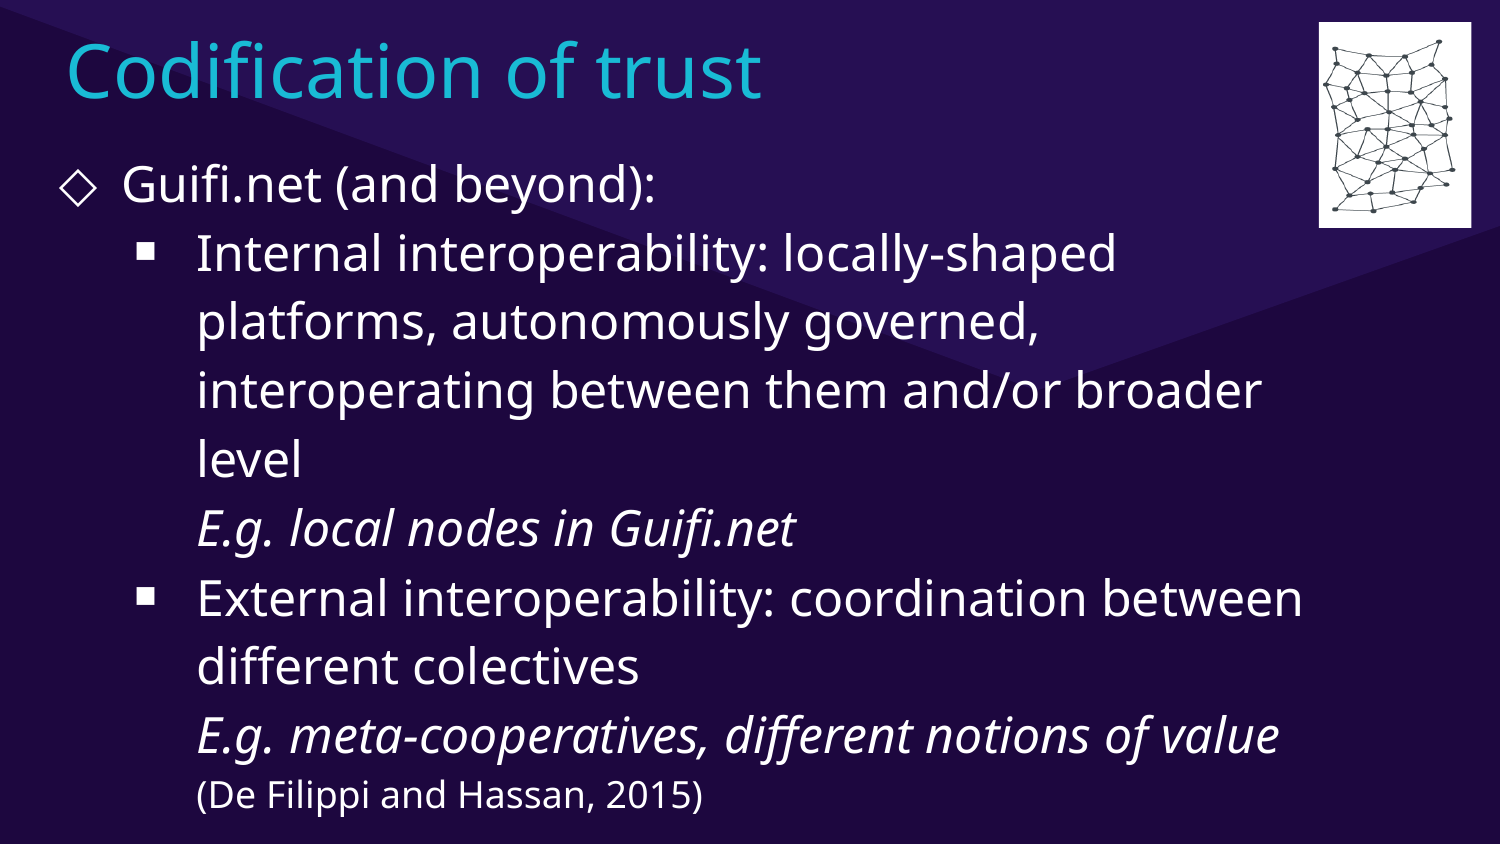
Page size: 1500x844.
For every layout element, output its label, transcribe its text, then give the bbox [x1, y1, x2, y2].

list Guifi.net (and beyond): Internal interoperability: locally-shaped platforms, autonomously governed, interoperating between them and/or broader level E.g. local nodes in Guifi.net External interoperability: coordination between different colectives E.g. meta-cooperatives, different notions of value (De Filippi and Hassan, 2015) [31, 128, 1360, 777]
title Codification of trust [50, 22, 1318, 128]
picture [1318, 22, 1472, 228]
